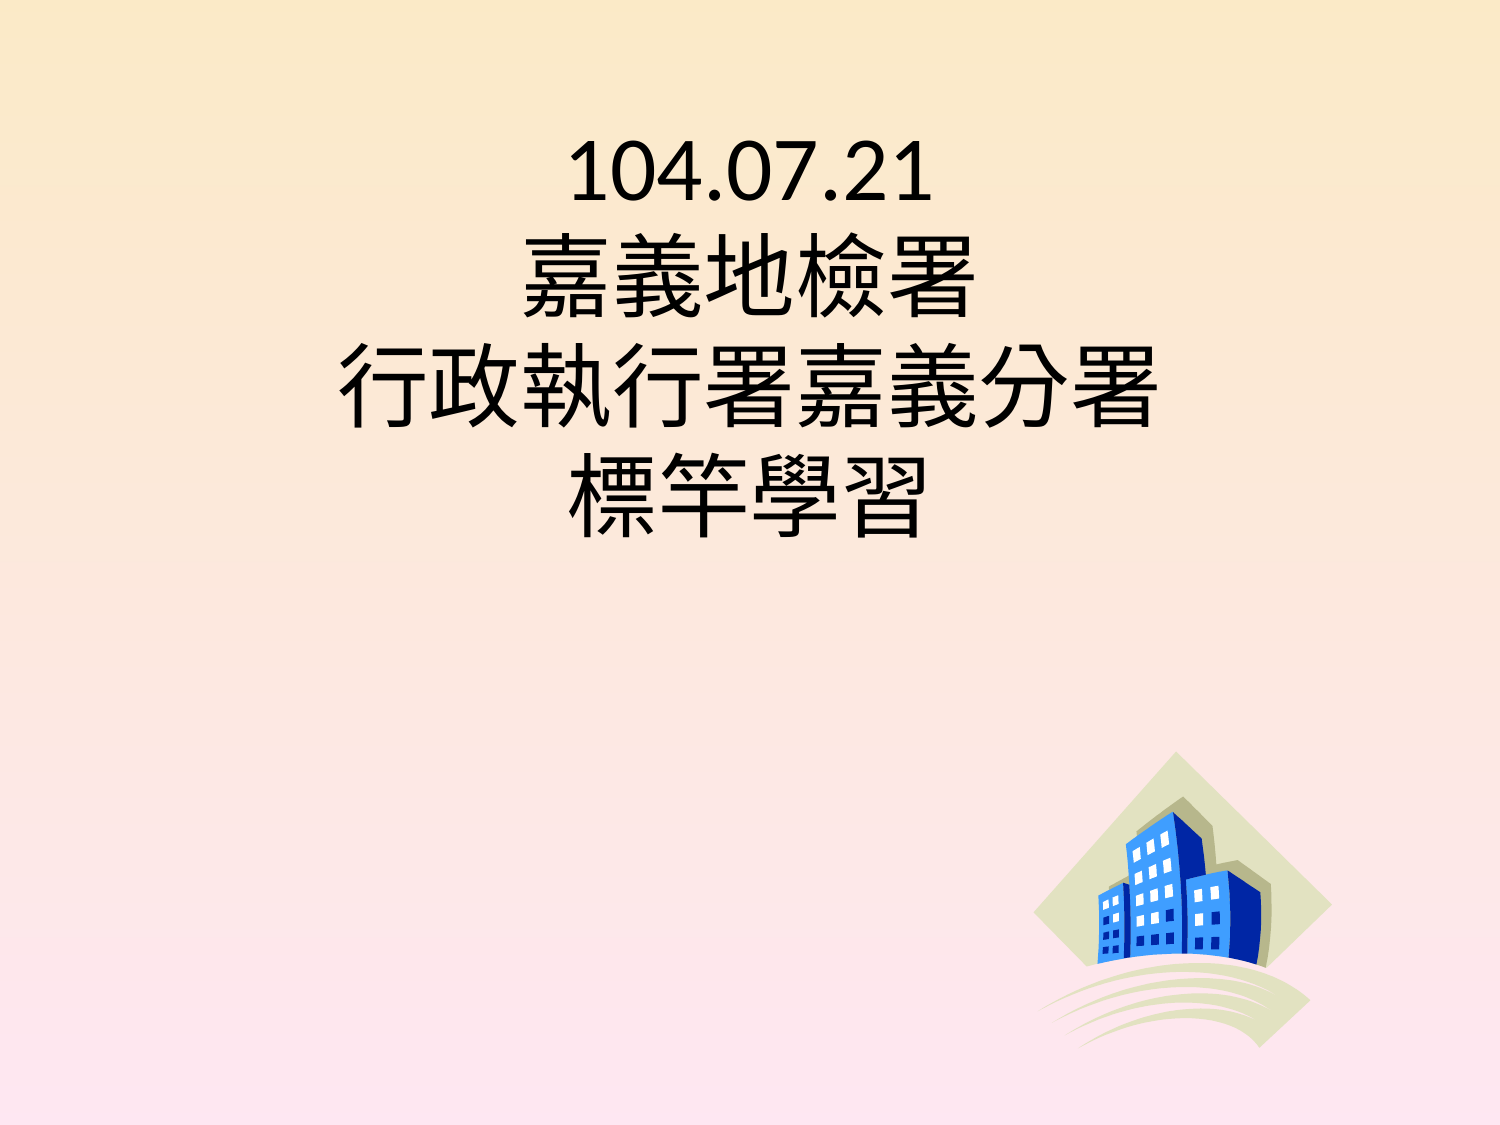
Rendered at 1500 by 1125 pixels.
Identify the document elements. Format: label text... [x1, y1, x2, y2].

picture [1033, 751, 1332, 1049]
title 104.07.21 嘉義地檢署 行政執行署嘉義分署 標竿學習 [112, 66, 1388, 591]
